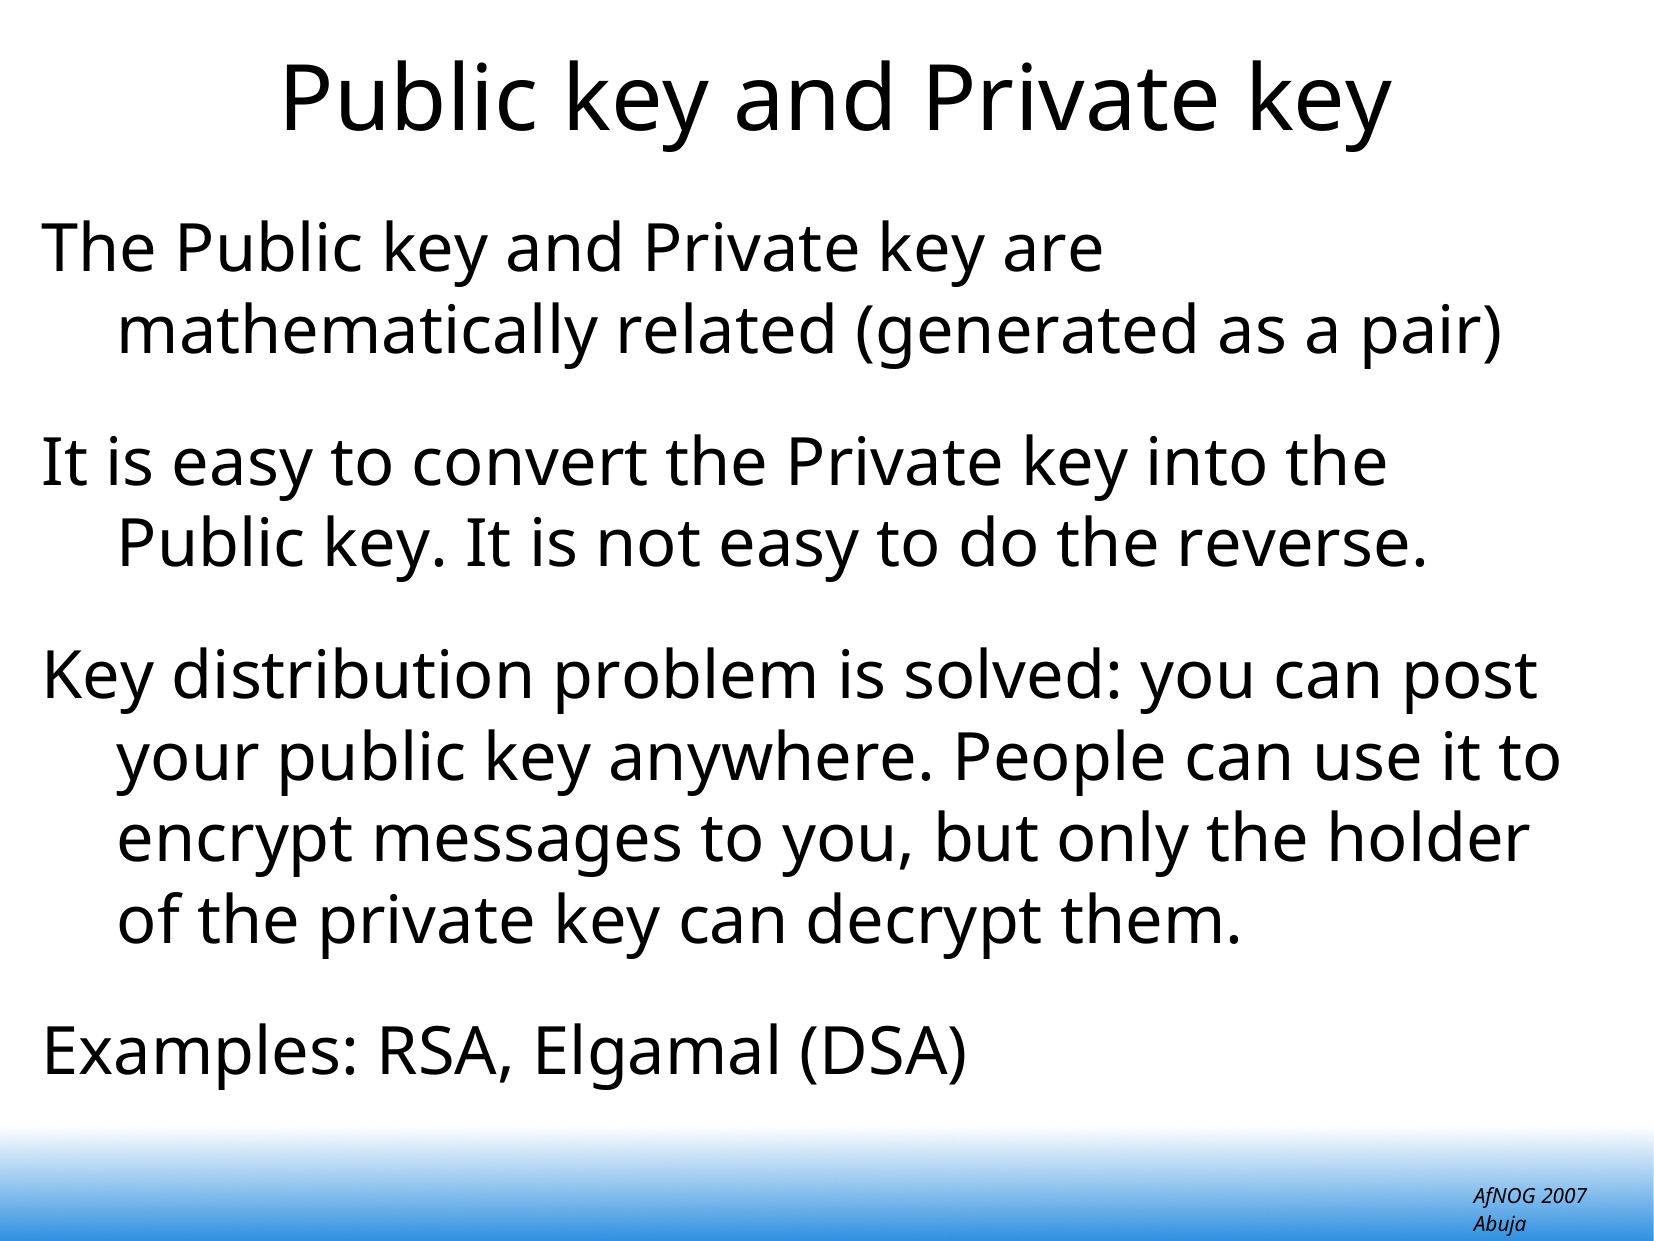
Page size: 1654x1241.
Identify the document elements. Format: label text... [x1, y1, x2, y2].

title Public key and Private key [195, 32, 1477, 149]
picture [0, 1124, 1654, 1241]
list The Public key and Private key are mathematically related (generated as a pair) It is easy to convert the Private key into the Public key. It is not easy to do the reverse. Key distribution problem is solved: you can post your public key anywhere. People can use it to encrypt messages to you, but only the holder of the private key can decrypt them. Examples: RSA, Elgamal (DSA) [41, 206, 1573, 1051]
